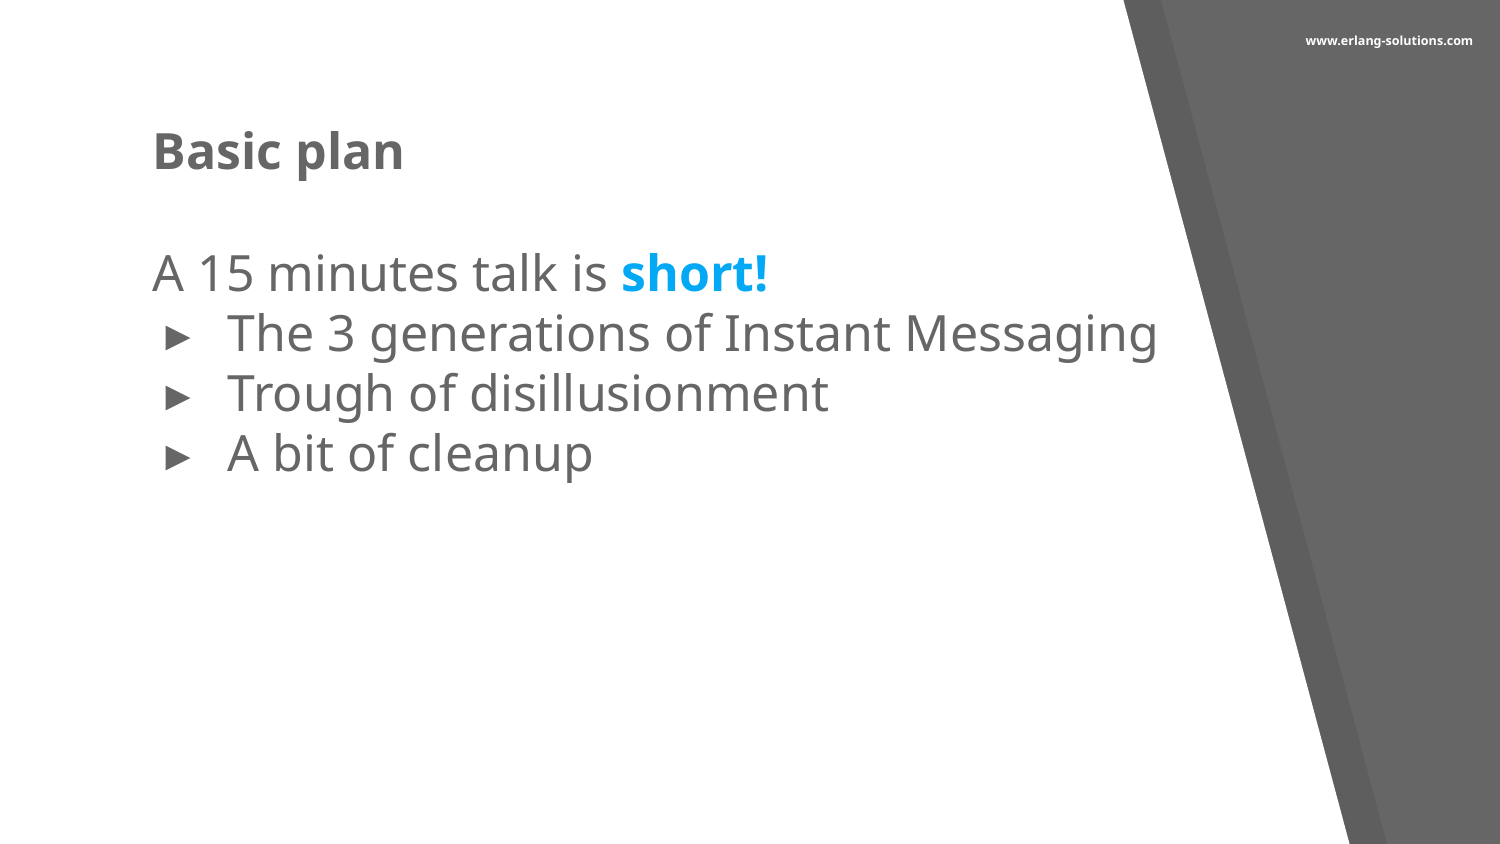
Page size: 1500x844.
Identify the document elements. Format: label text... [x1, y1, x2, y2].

list A 15 minutes talk is short! The 3 generations of Instant Messaging Trough of disillusionment A bit of cleanup [137, 226, 1269, 597]
title Basic plan [137, 115, 1065, 195]
